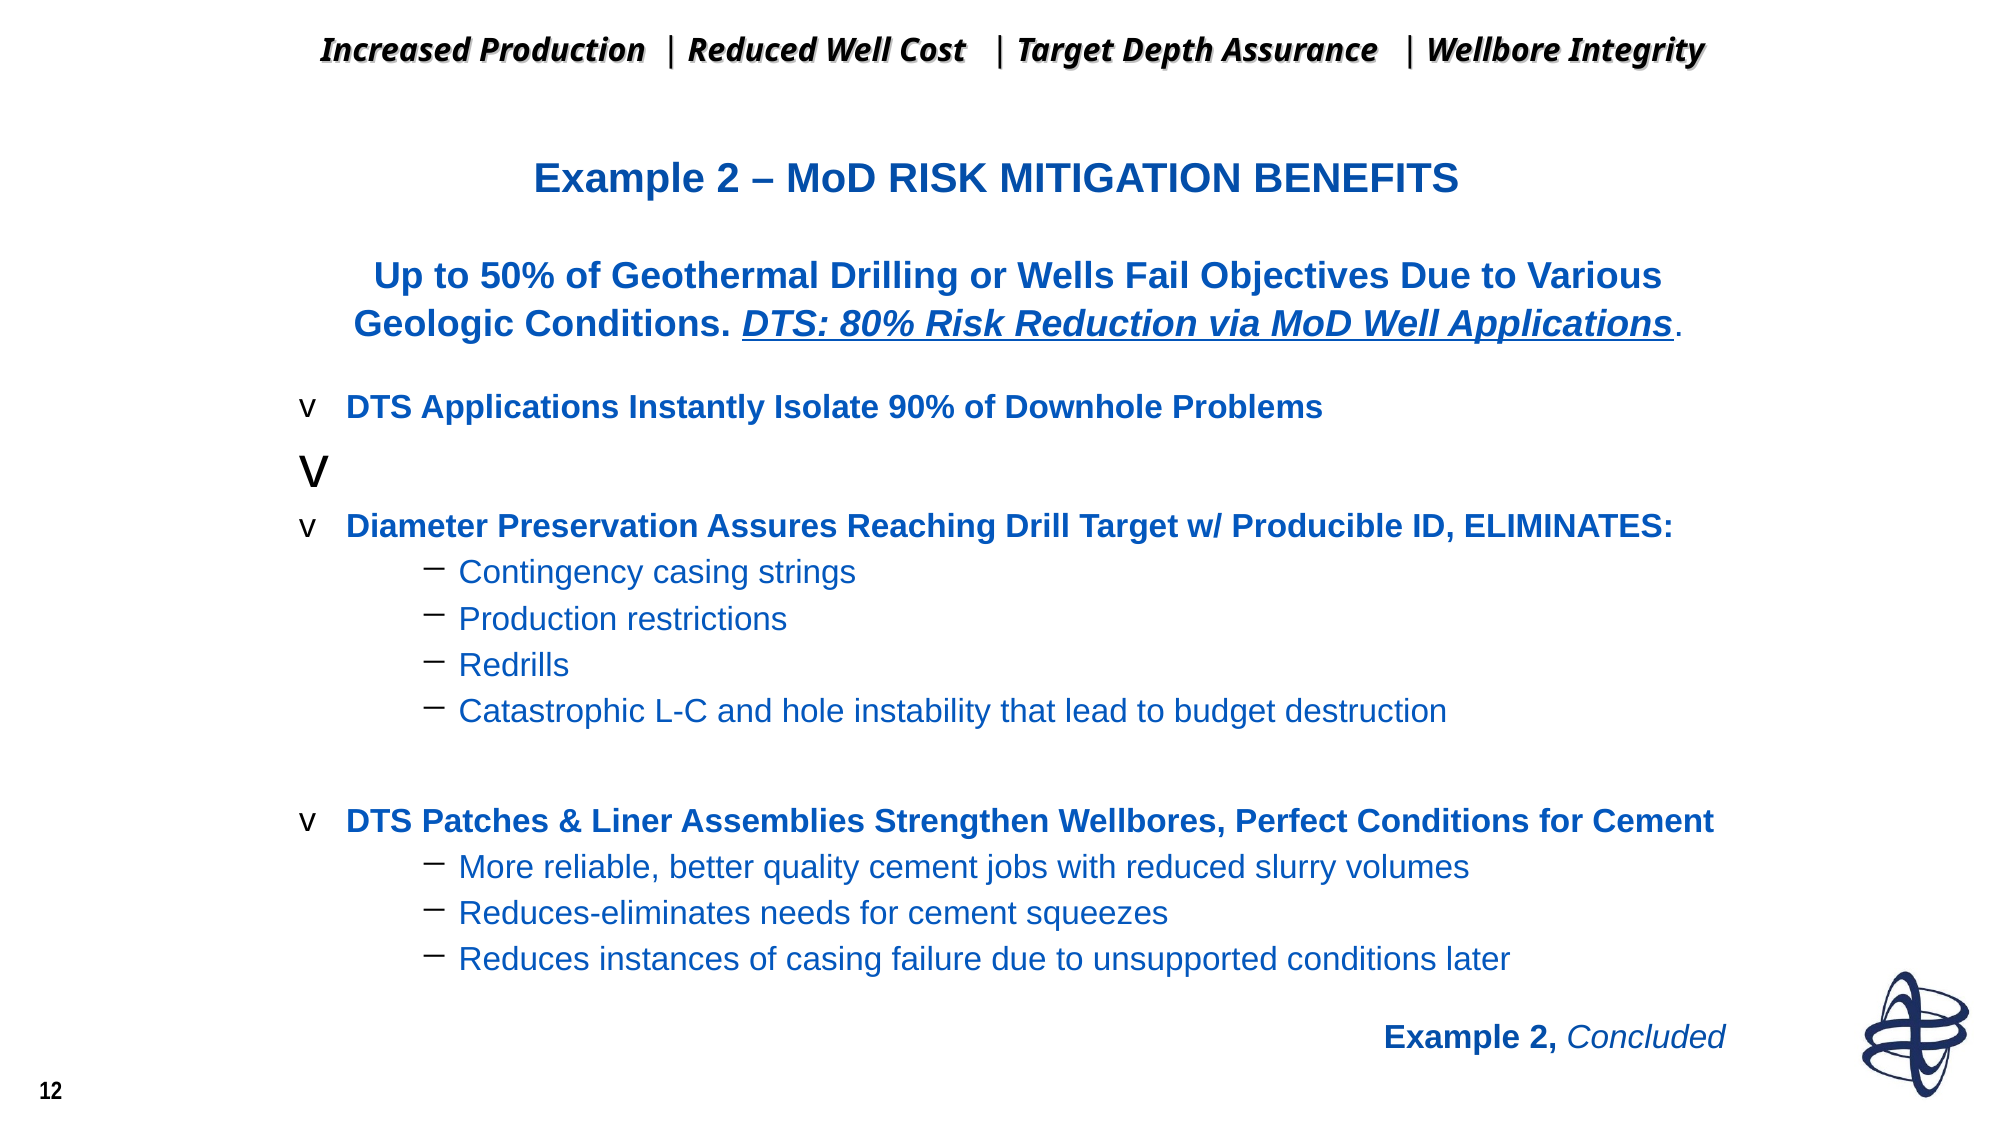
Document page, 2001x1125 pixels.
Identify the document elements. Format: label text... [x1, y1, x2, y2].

text_box DTS Applications Instantly Isolate 90% of Downhole Problems Diameter Preservation Assures Reaching Drill Target w/ Producible ID, ELIMINATES: Contingency casing strings Production restrictions Redrills Catastrophic L-C and hole instability that lead to budget destruction DTS Patches & Liner Assemblies Strengthen Wellbores, Perfect Conditions for Cement More reliable, better quality cement jobs with reduced slurry volumes Reduces-eliminates needs for cement squeezes Reduces instances of casing failure due to unsupported conditions later [284, 378, 1747, 1045]
text_box 12 [24, 1067, 79, 1108]
text_box Increased Production │ Reduced Well Cost │ Target Depth Assurance │ Wellbore Integrity [234, 19, 1791, 76]
picture [1854, 968, 1974, 1103]
text_box Example 2 – MoD RISK MITIGATION BENEFITS [447, 140, 1547, 209]
text_box Up to 50% of Geothermal Drilling or Wells Fail Objectives Due to Various Geologic Conditions. DTS: 80% Risk Reduction via MoD Well Applications. [316, 240, 1722, 352]
text_box Example 2, Concluded [1342, 1005, 1767, 1063]
